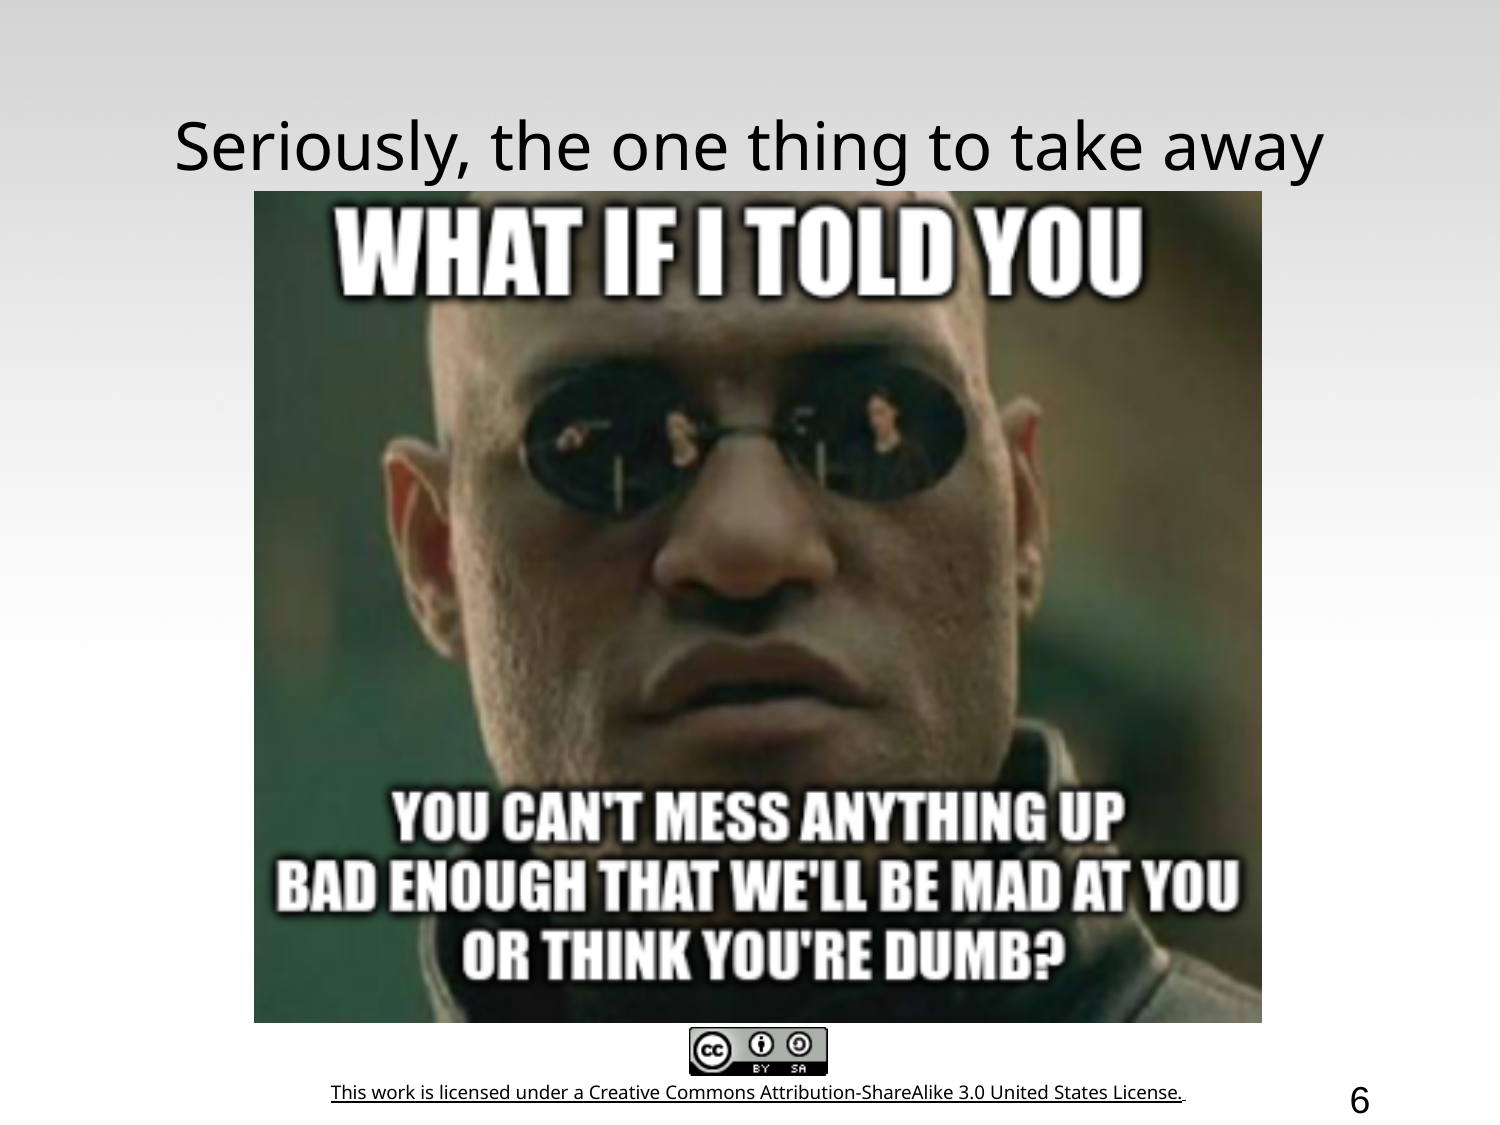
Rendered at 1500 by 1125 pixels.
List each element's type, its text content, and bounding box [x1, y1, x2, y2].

title Seriously, the one thing to take away [112, 49, 1388, 238]
picture [0, 0, 1500, 1125]
